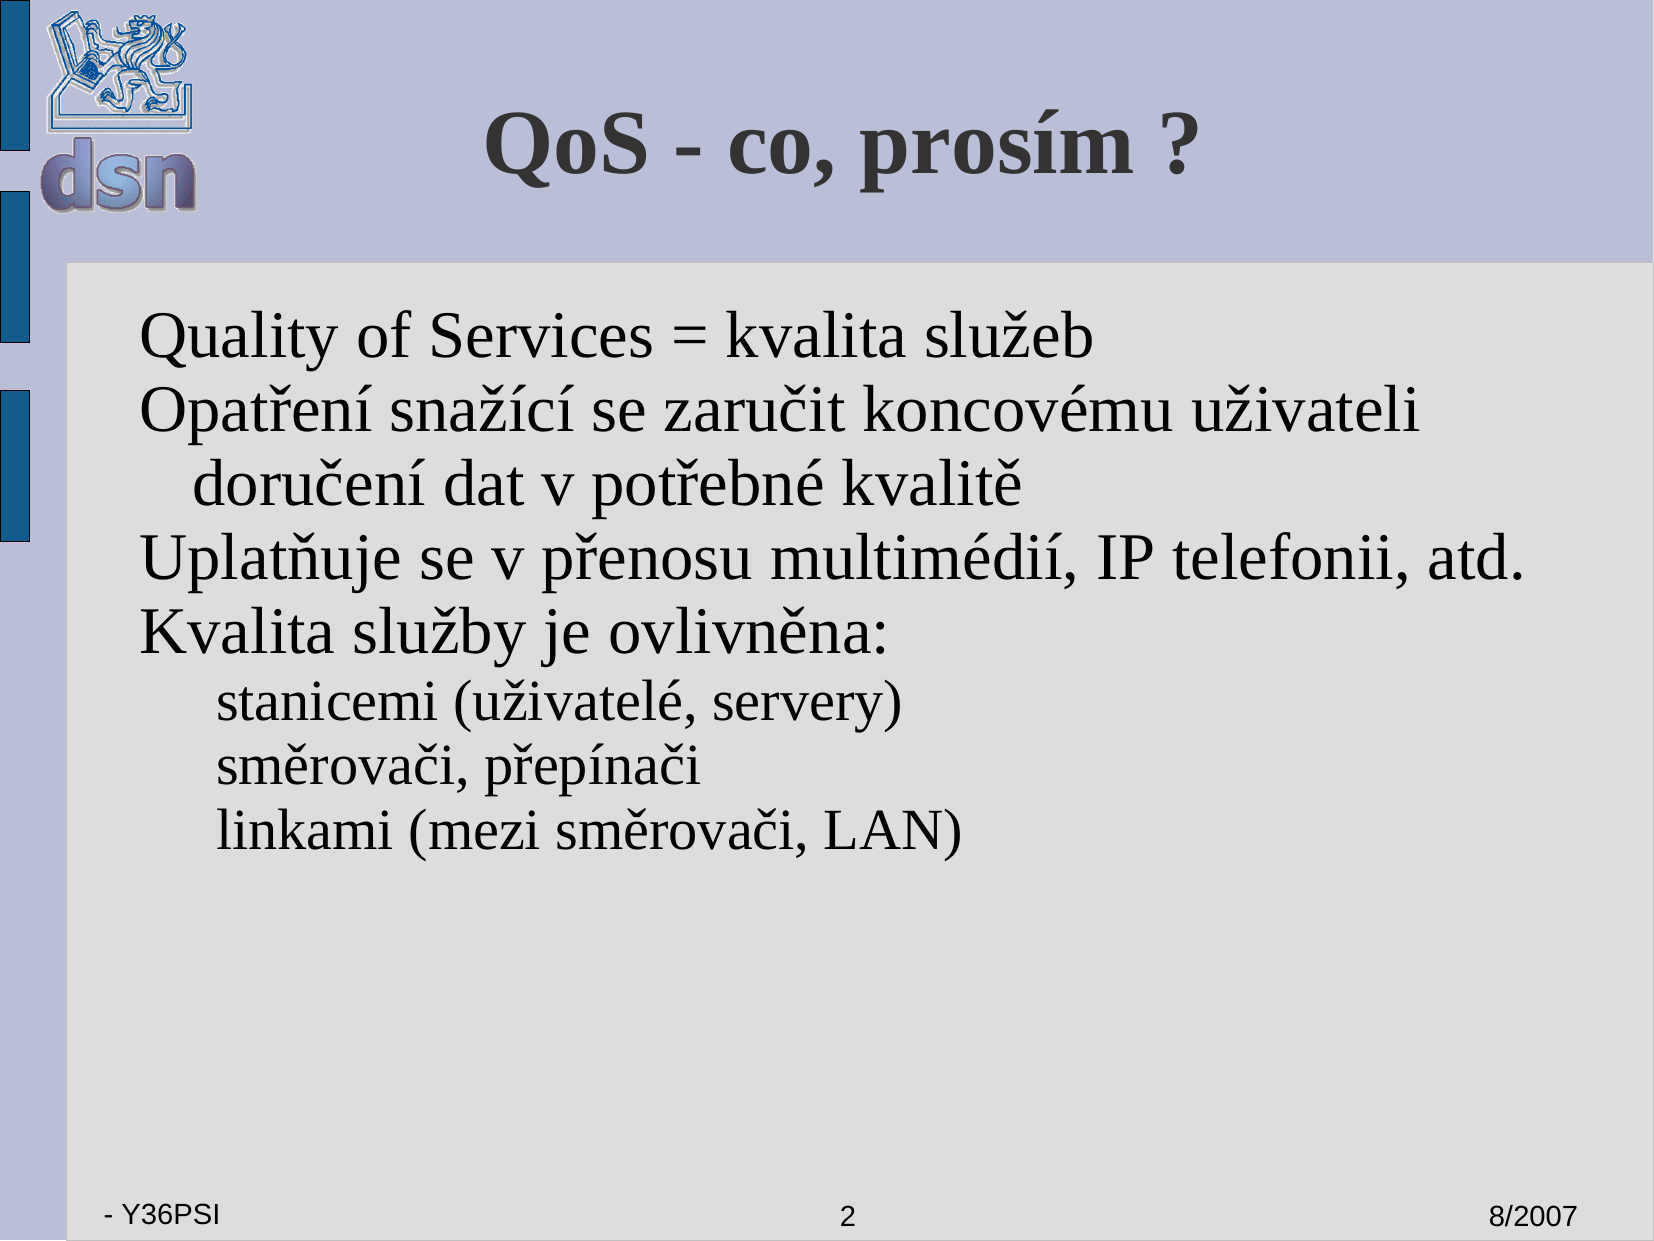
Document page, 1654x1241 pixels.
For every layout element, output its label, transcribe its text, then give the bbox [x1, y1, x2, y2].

picture [10, 10, 223, 230]
title QoS - co, prosím ? [210, 38, 1478, 247]
list Quality of Services = kvalita služeb Opatření snažící se zaručit koncovému uživateli doručení dat v potřebné kvalitě Uplatňuje se v přenosu multimédií, IP telefonii, atd. Kvalita služby je ovlivněna: stanicemi (uživatelé, servery) směrovači, přepínači linkami (mezi směrovači, LAN) [121, 297, 1534, 1126]
